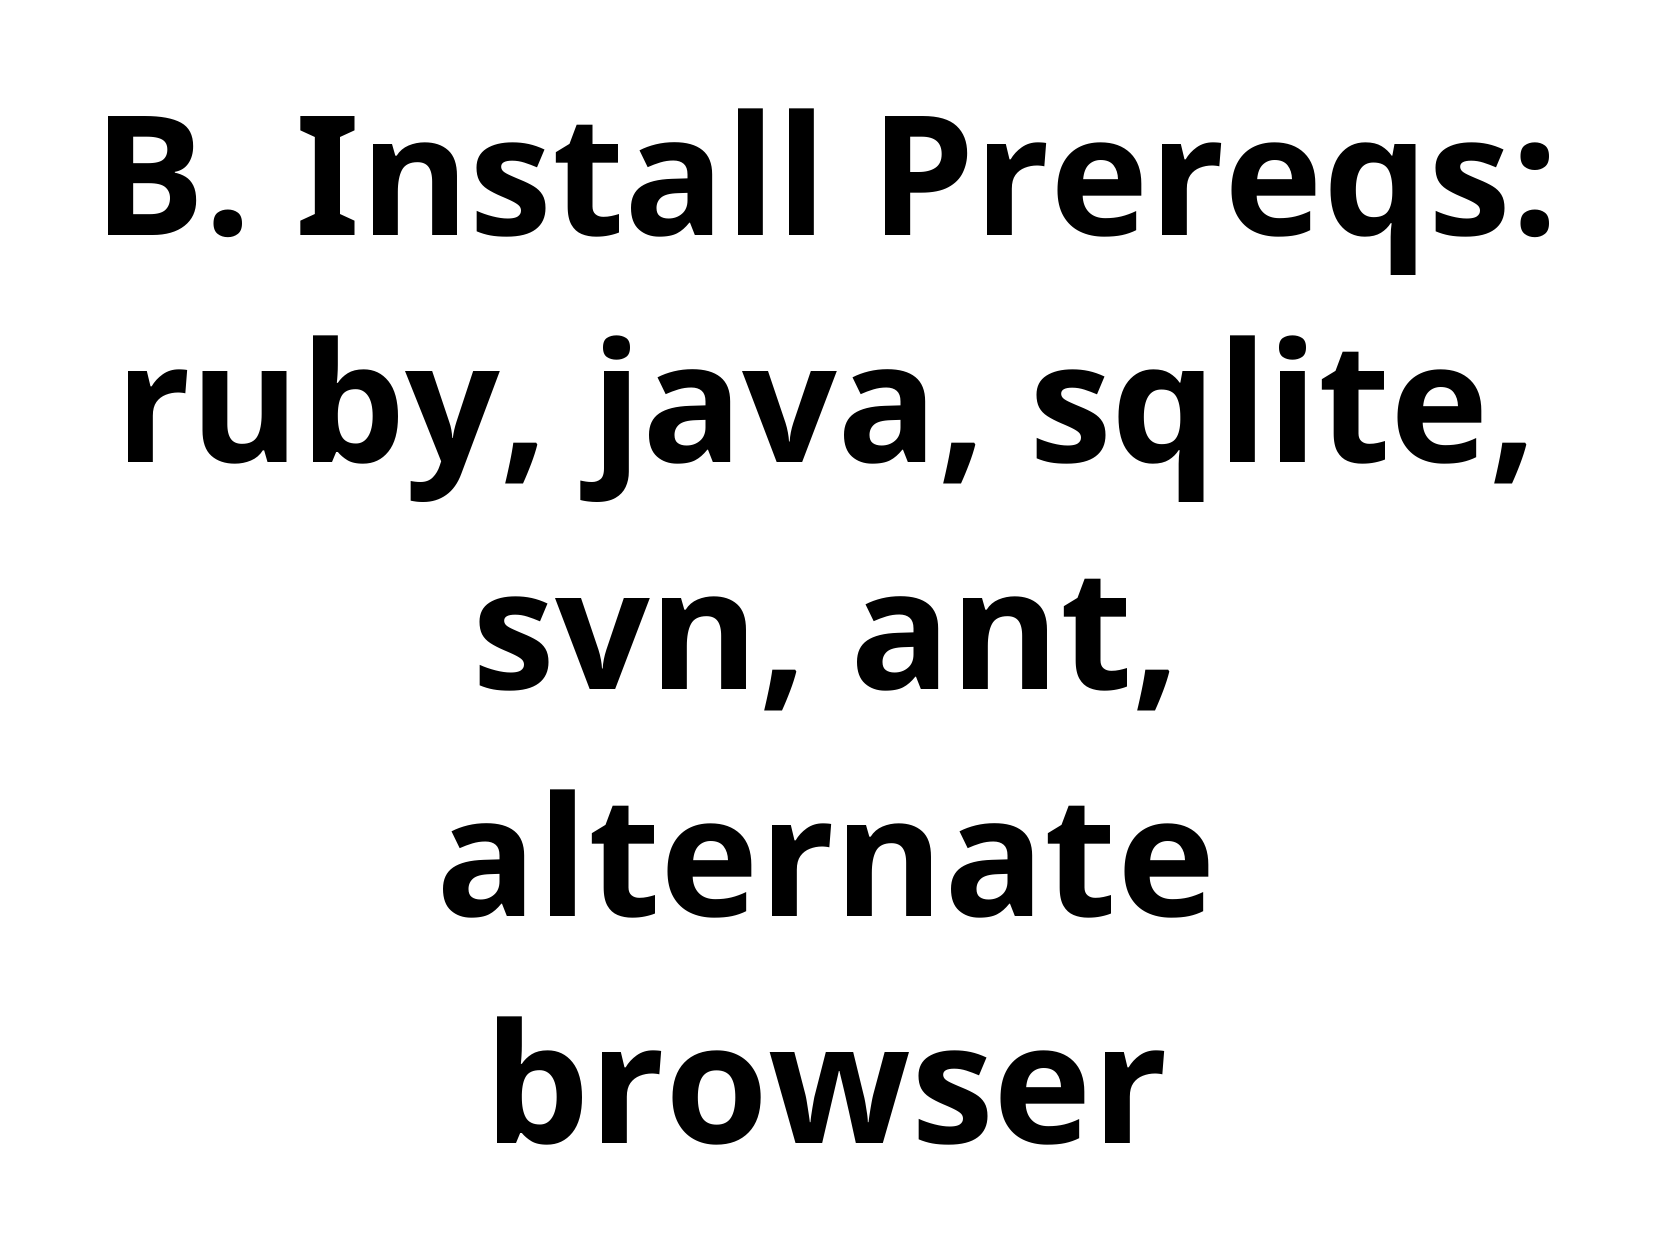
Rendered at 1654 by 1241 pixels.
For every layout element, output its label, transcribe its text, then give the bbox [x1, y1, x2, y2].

title B. Install Prereqs: ruby, java, sqlite, svn, ant, alternate browser [82, 49, 1571, 1201]
